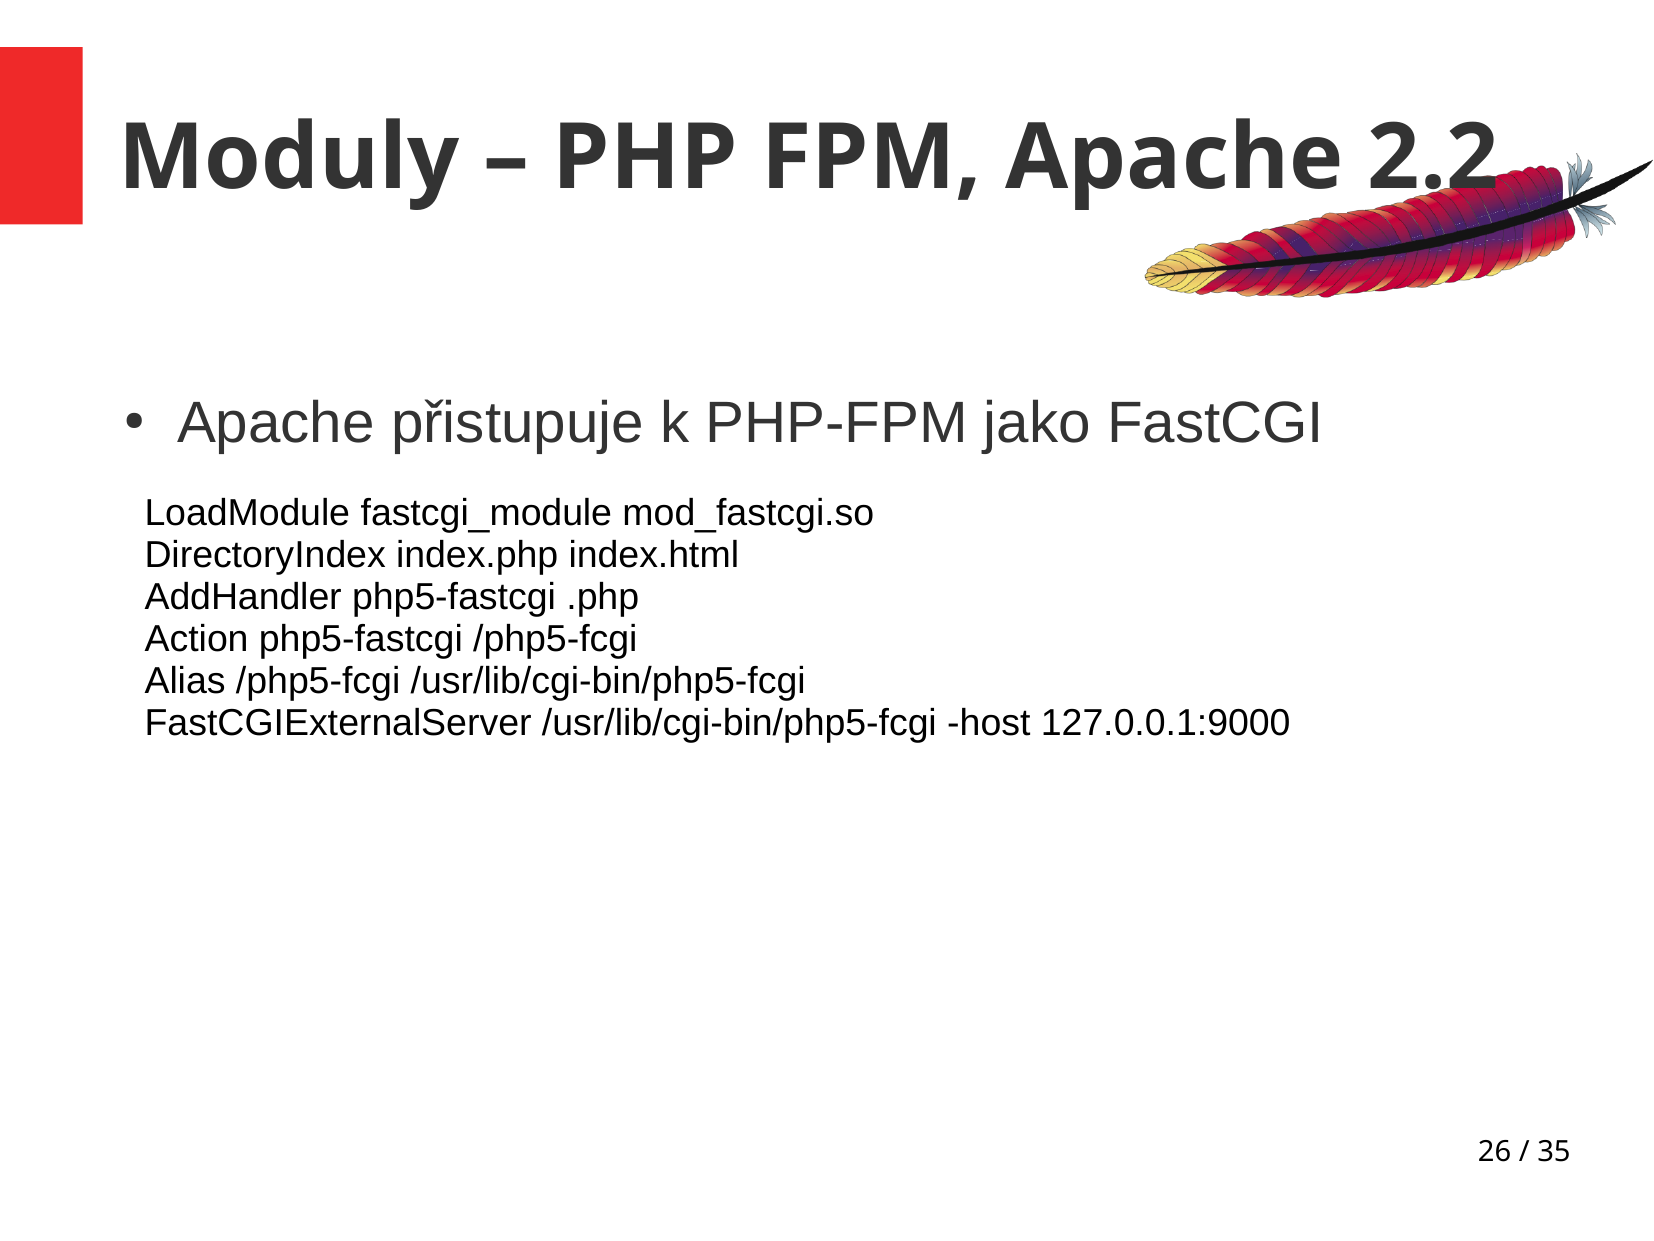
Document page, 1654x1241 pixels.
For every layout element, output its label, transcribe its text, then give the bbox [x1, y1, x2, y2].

picture [1144, 153, 1654, 298]
list Apache přistupuje k PHP-FPM jako FastCGI [106, 389, 1595, 497]
text_box LoadModule fastcgi_module mod_fastcgi.so DirectoryIndex index.php index.html AddHandler php5-fastcgi .php Action php5-fastcgi /php5-fcgi Alias /php5-fcgi /usr/lib/cgi-bin/php5-fcgi FastCGIExternalServer /usr/lib/cgi-bin/php5-fcgi -host 127.0.0.1:9000 [129, 484, 1465, 793]
title Moduly – PHP FPM, Apache 2.2 [118, 49, 1571, 257]
